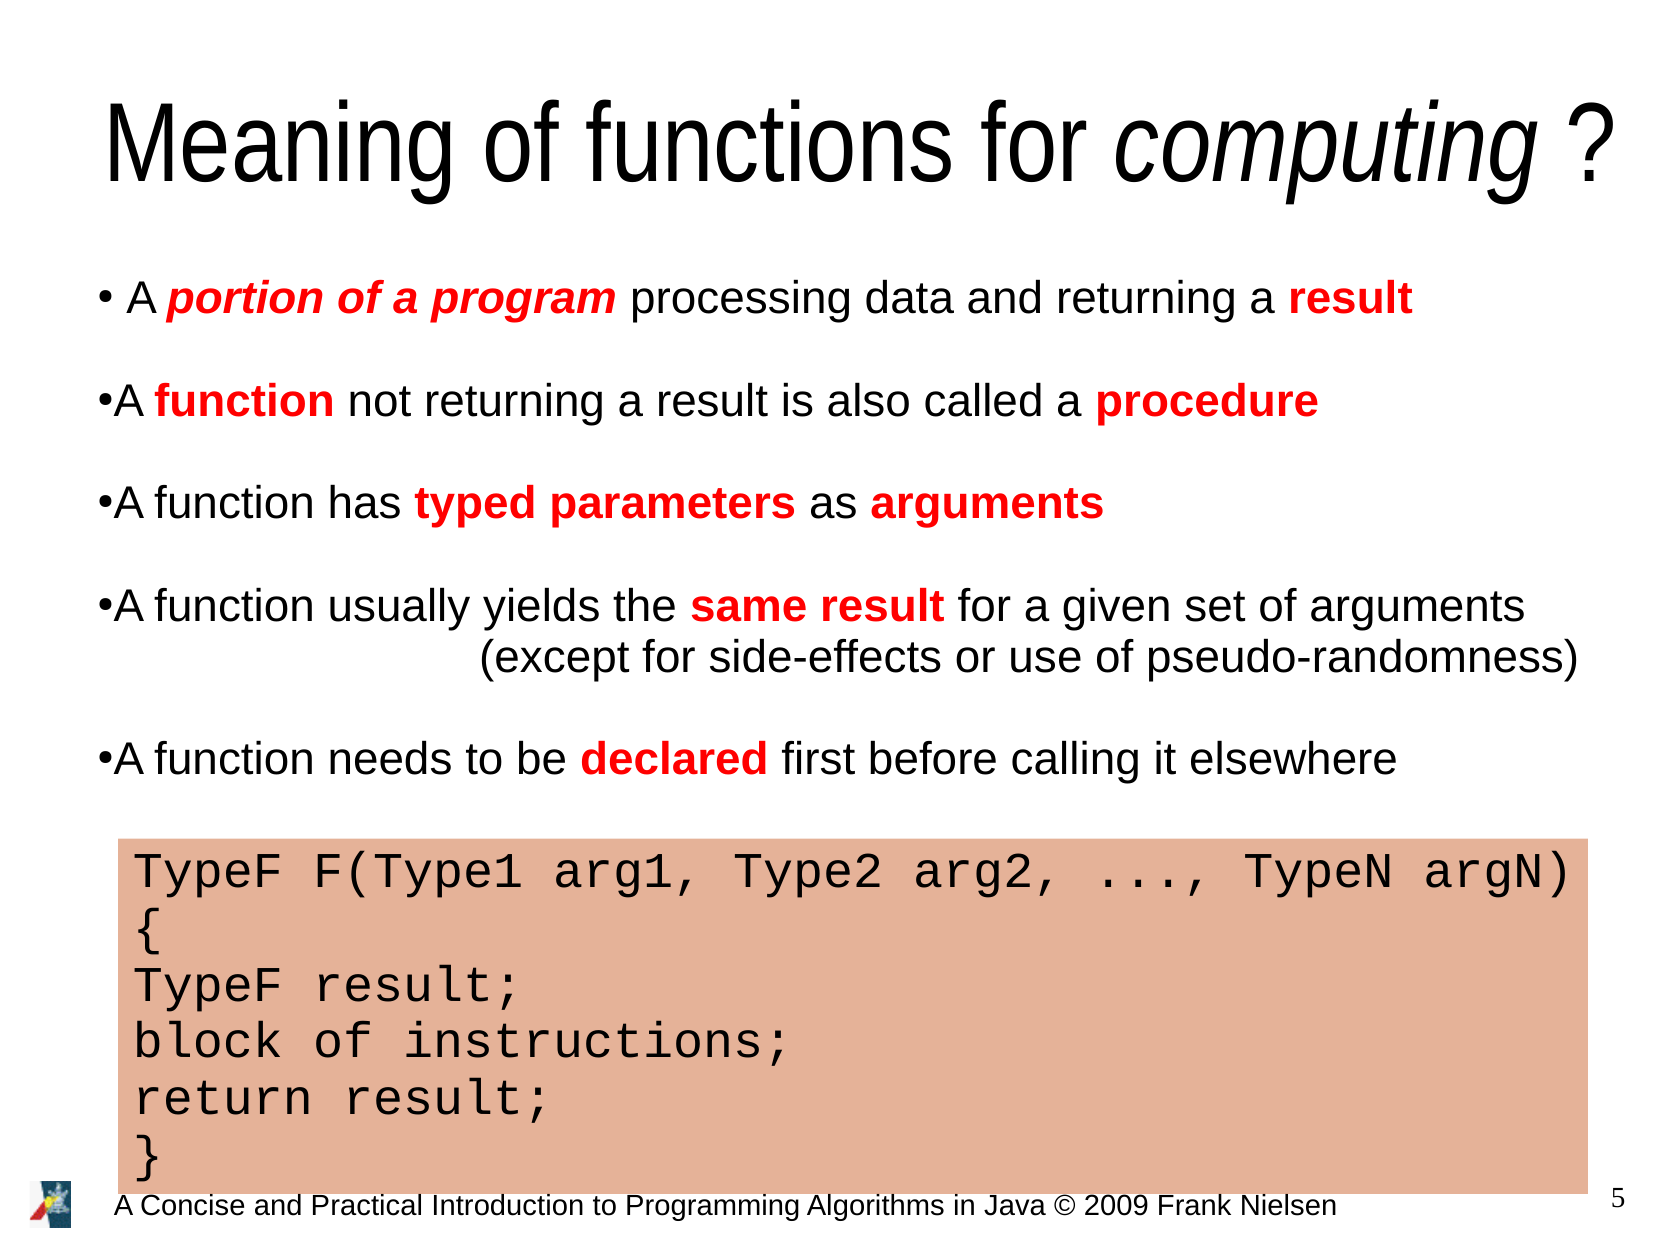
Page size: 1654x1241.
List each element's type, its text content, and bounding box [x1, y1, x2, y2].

picture [29, 1181, 71, 1228]
text_box TypeF F(Type1 arg1, Type2 arg2, ..., TypeN argN) { TypeF result; block of instructions; return result; } [118, 838, 1588, 1176]
text_box Meaning of functions for computing ? [88, 69, 1632, 212]
text_box A portion of a program processing data and returning a result A function not returning a result is also called a procedure A function has typed parameters as arguments A function usually yields the same result for a given set of arguments (except for side-effects or use of pseudo-randomness) A function needs to be declared first before calling it elsewhere [82, 264, 1595, 798]
